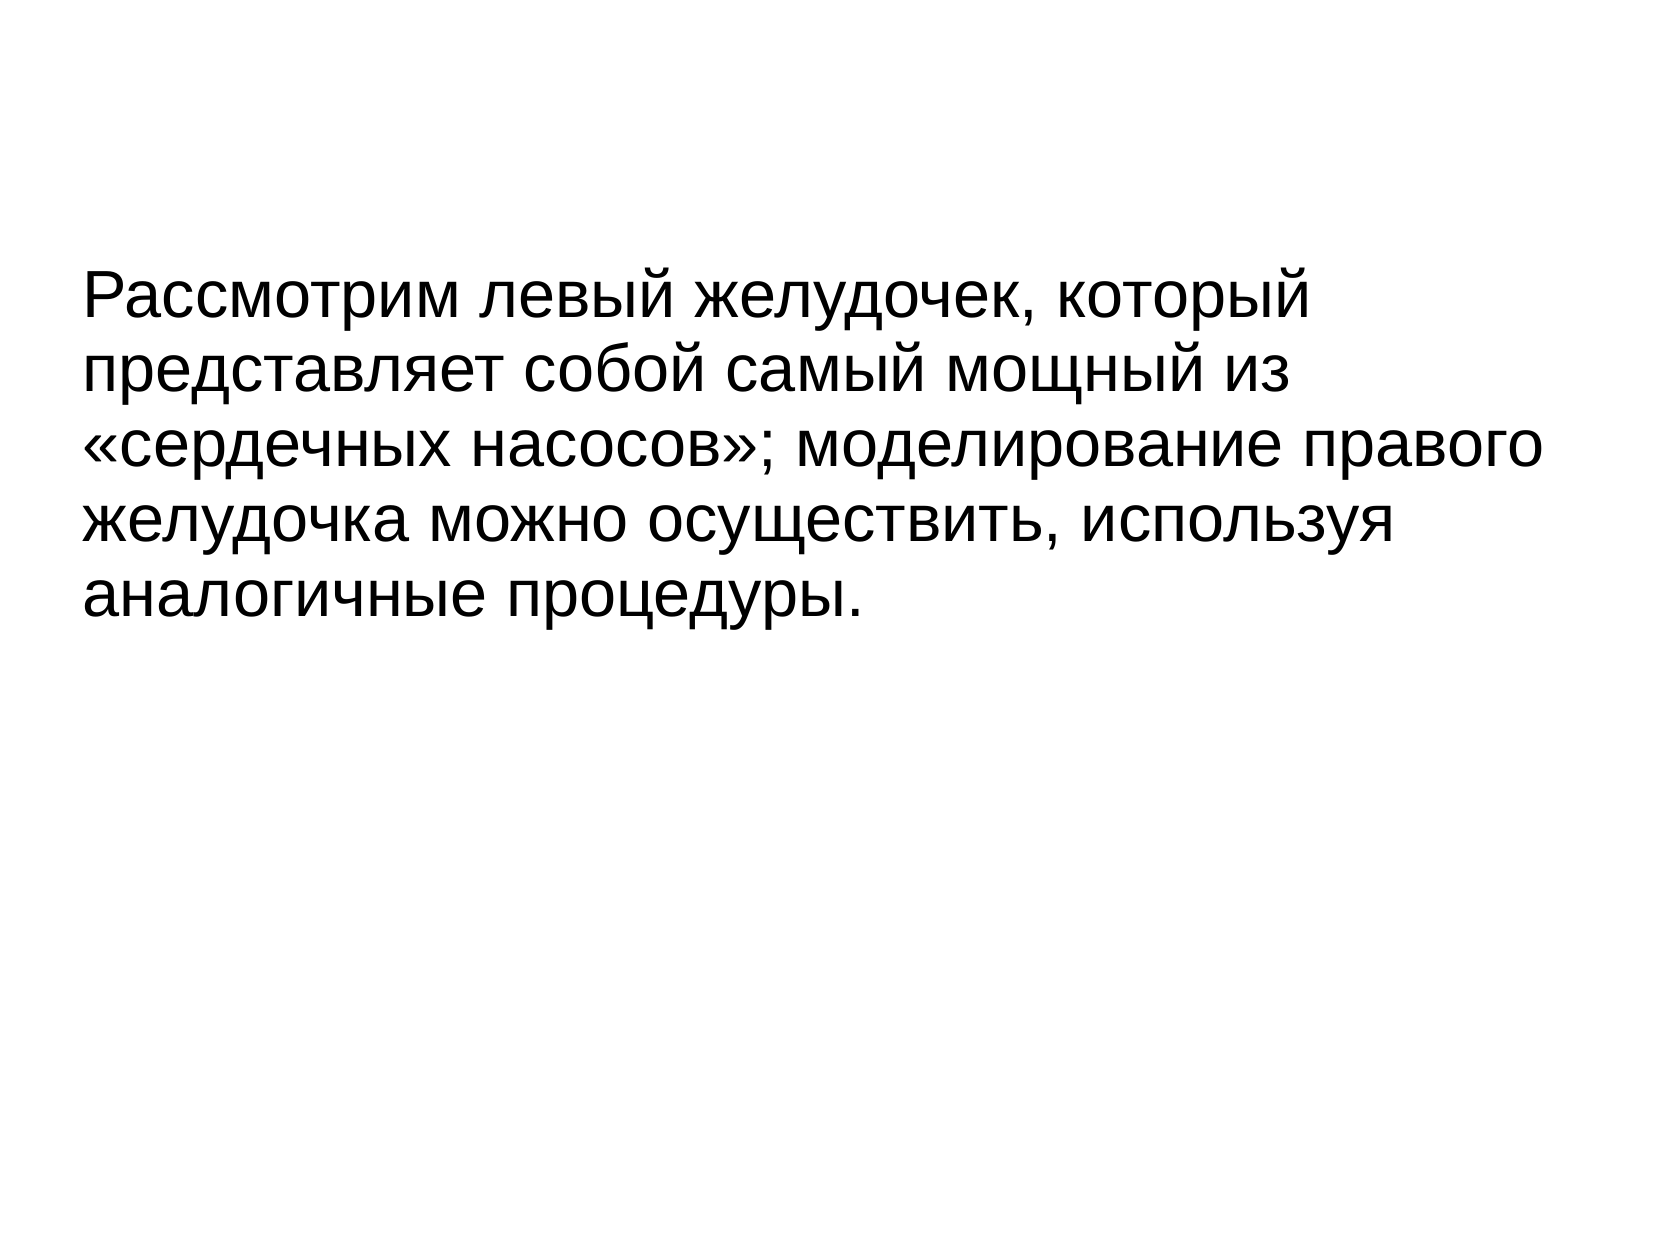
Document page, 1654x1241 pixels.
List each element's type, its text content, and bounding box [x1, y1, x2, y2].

subtitle Рассмотрим левый желудочек, который представляет собой самый мощный из «сердечных насосов»; моделирование правого желудочка можно осуществить, используя аналогичные процедуры. [82, 83, 1571, 804]
